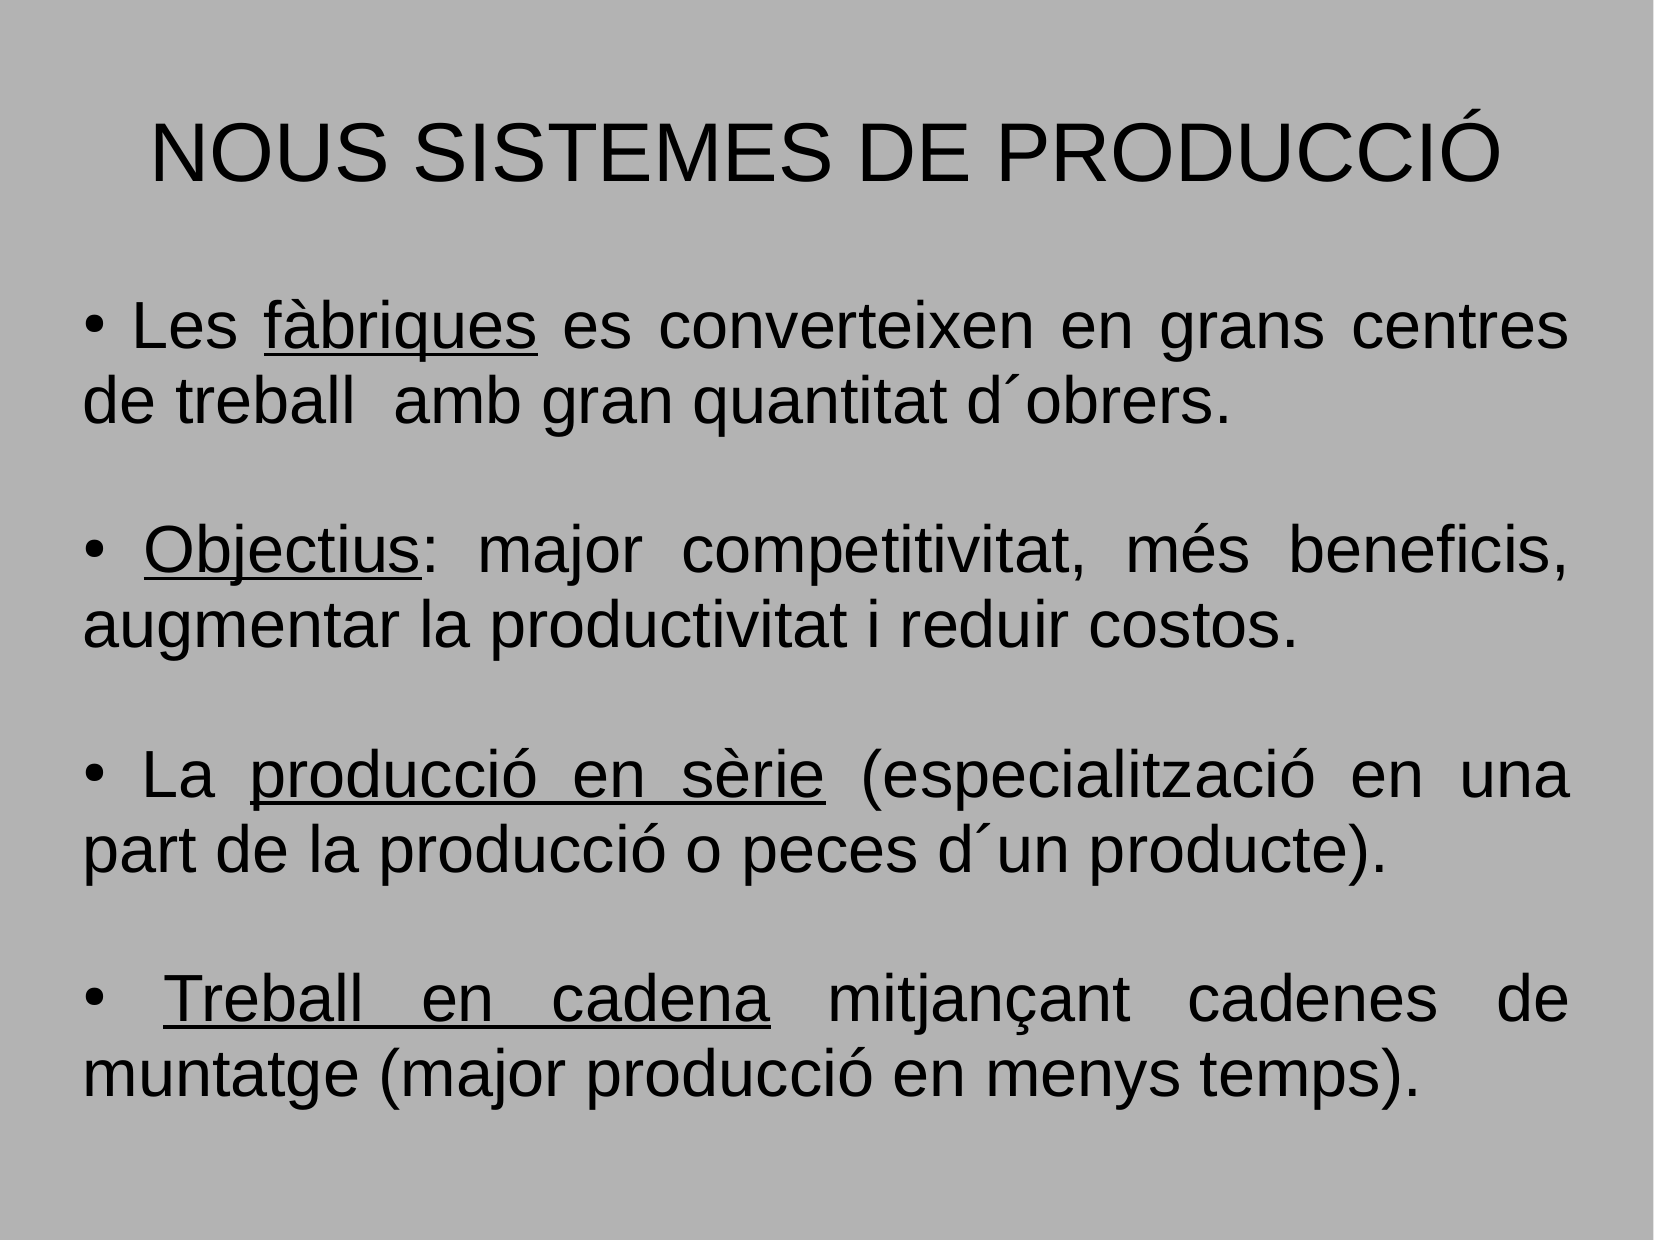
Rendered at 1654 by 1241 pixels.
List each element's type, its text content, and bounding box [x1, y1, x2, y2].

title NOUS SISTEMES DE PRODUCCIÓ [82, 56, 1571, 250]
subtitle Les fàbriques es converteixen en grans centres de treball amb gran quantitat d´obrers. Objectius: major competitivitat, més beneficis, augmentar la productivitat i reduir costos. La producció en sèrie (especialització en una part de la producció o peces d´un producte). Treball en cadena mitjançant cadenes de muntatge (major producció en menys temps). [82, 288, 1571, 1111]
